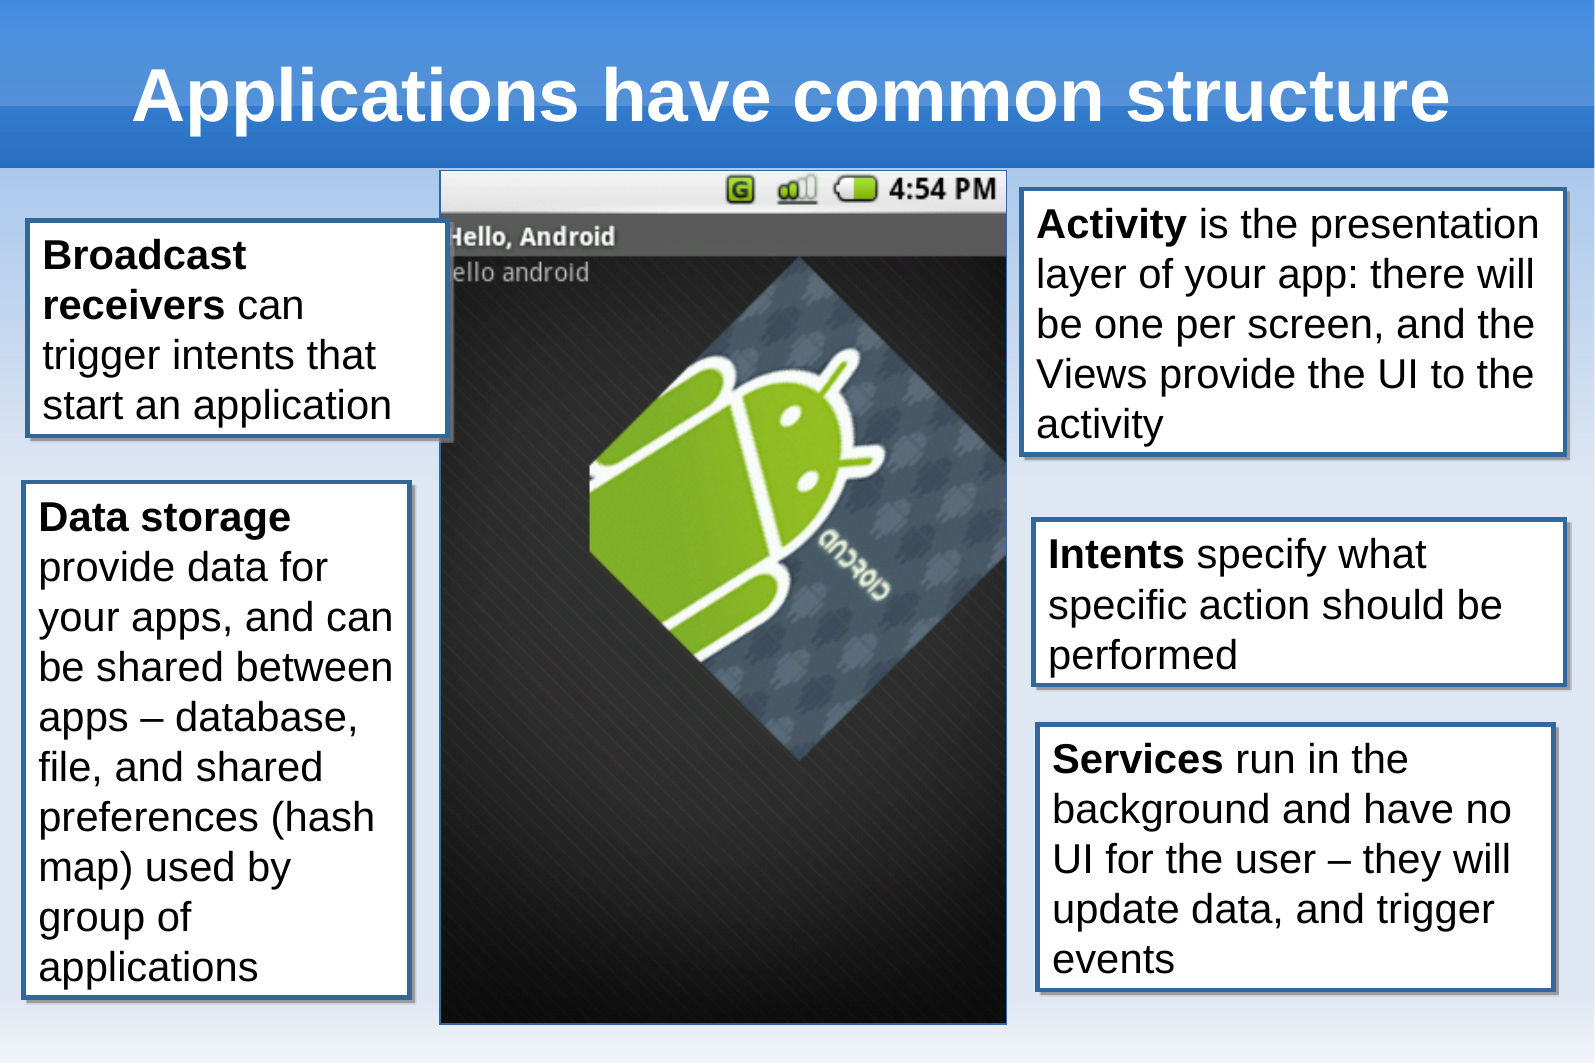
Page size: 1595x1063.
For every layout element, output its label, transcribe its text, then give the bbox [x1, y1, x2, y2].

text_box Intents specify what specific action should be performed [1033, 519, 1565, 686]
text_box Activity is the presentation layer of your app: there will be one per screen, and the Views provide the UI to the activity [1021, 188, 1565, 455]
text_box Broadcast receivers can trigger intents that start an application [27, 220, 448, 436]
text_box Services run in the background and have no UI for the user – they will update data, and trigger events [1037, 724, 1554, 990]
text_box Data storage provide data for your apps, and can be shared between apps – database, file, and shared preferences (hash map) used by group of applications [23, 482, 410, 998]
title Applications have common structure [74, 13, 1510, 177]
picture [0, 0, 1595, 1063]
